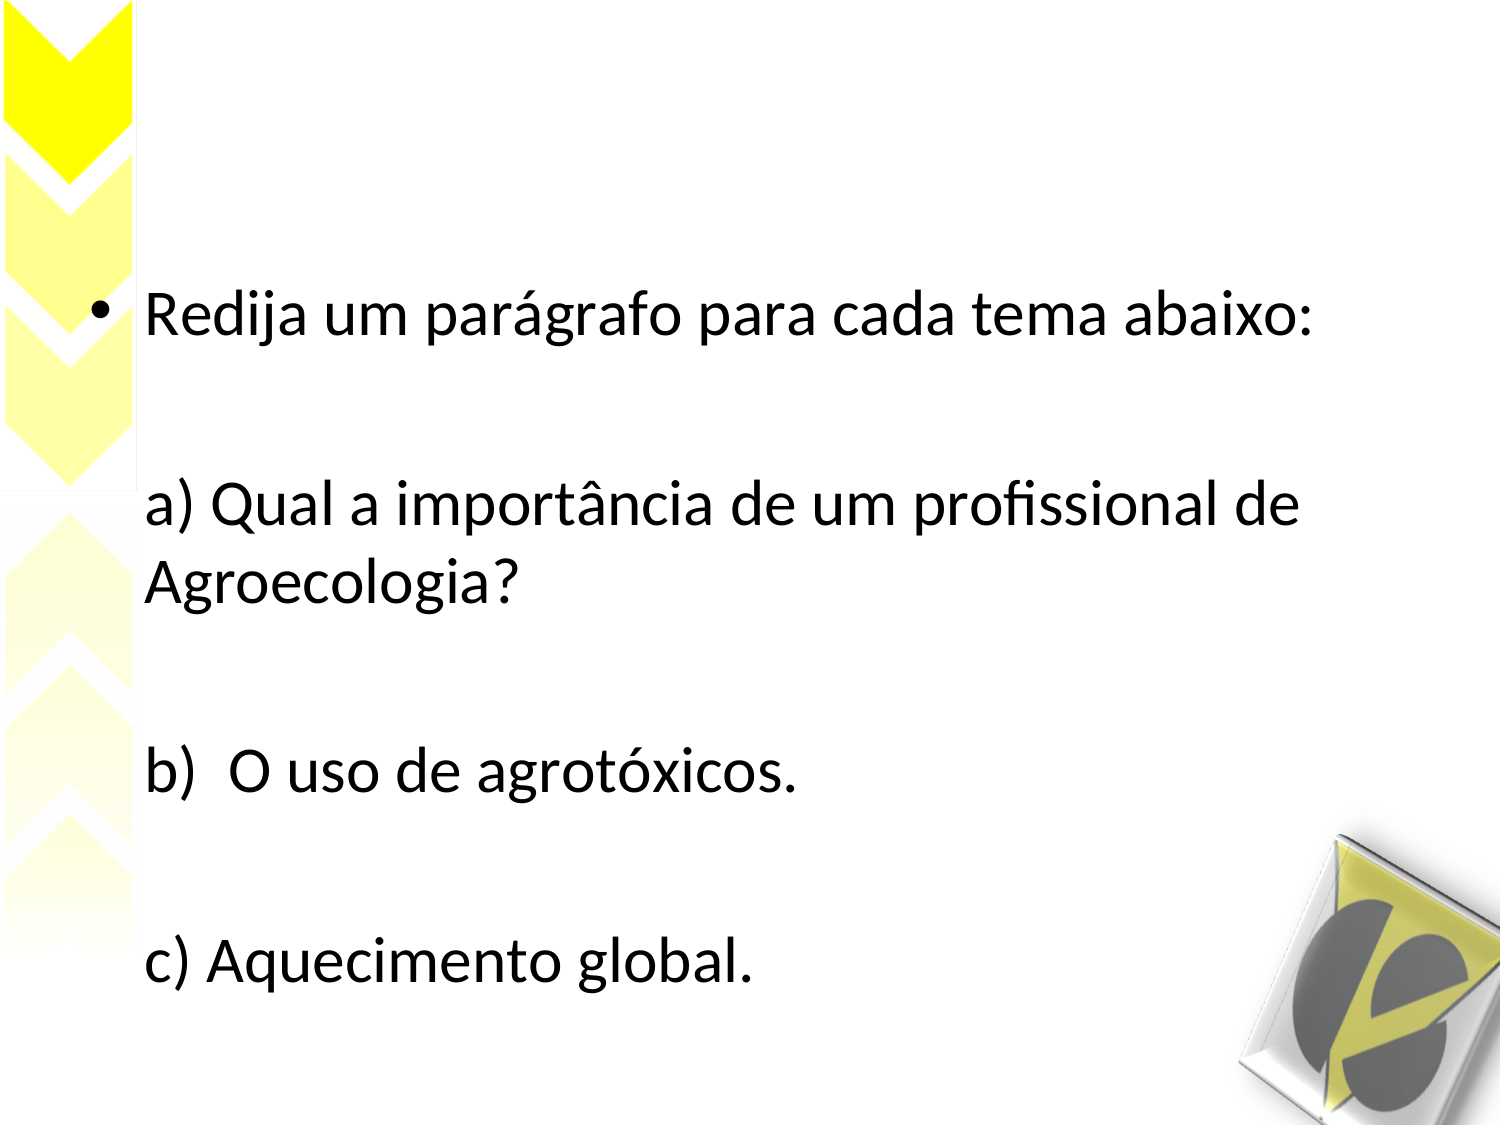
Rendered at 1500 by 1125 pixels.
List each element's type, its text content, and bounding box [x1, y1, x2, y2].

picture [0, 0, 140, 1003]
picture [1194, 786, 1500, 1125]
list Redija um parágrafo para cada tema abaixo: a) Qual a importância de um profissional de Agroecologia? b) O uso de agrotóxicos. c) Aquecimento global. [75, 262, 1426, 1005]
